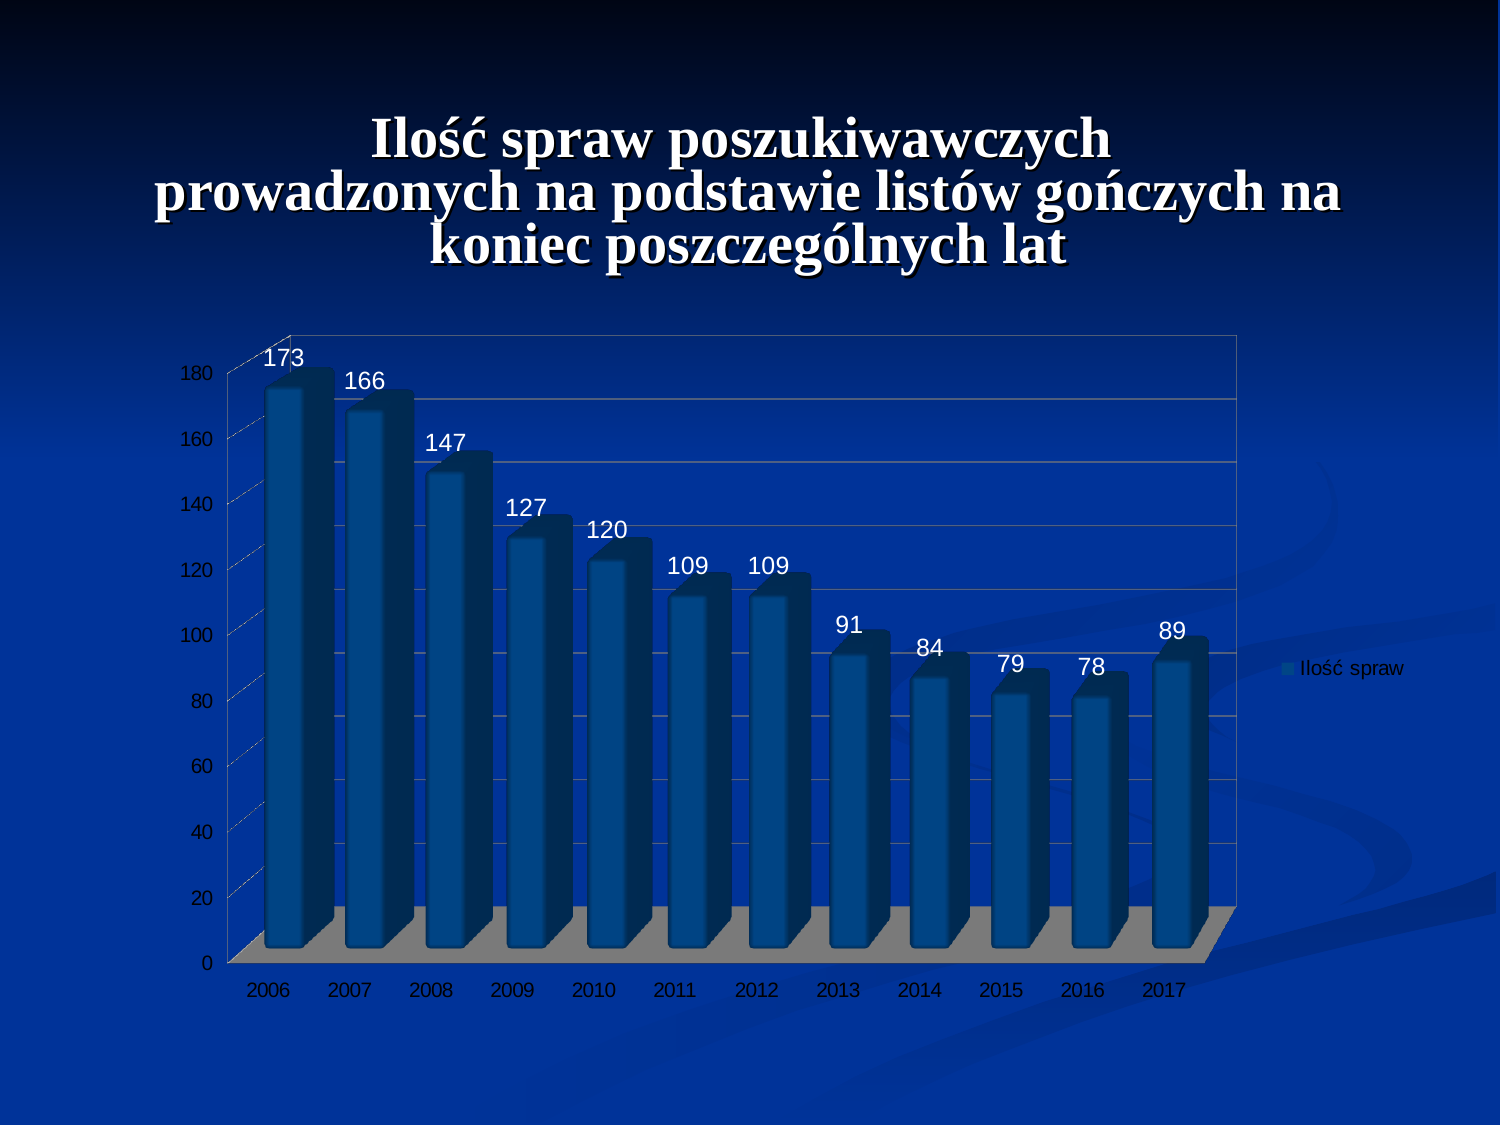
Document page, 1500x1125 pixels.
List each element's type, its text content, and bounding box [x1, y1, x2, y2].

title Ilość spraw poszukiwawczych prowadzonych na podstawie listów gończych na koniec poszczególnych lat [75, 77, 1423, 312]
chart [141, 321, 1423, 1016]
